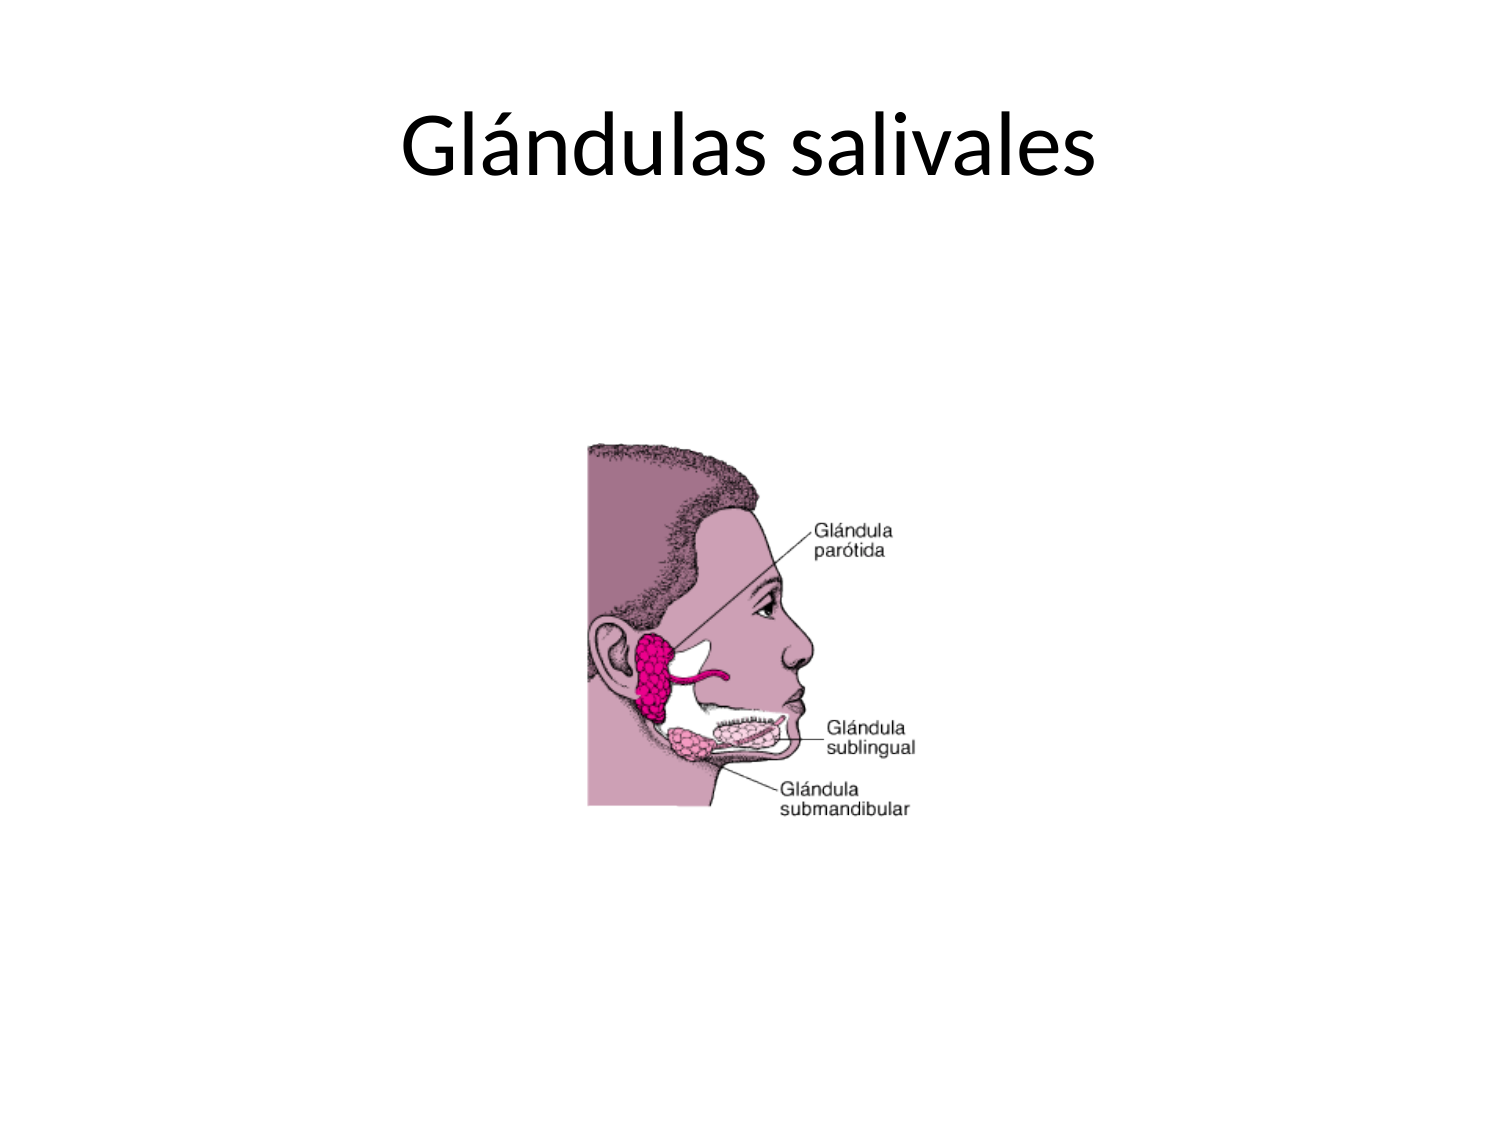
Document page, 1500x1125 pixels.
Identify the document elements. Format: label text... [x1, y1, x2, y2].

picture [583, 443, 917, 825]
title Glándulas salivales [75, 45, 1425, 233]
